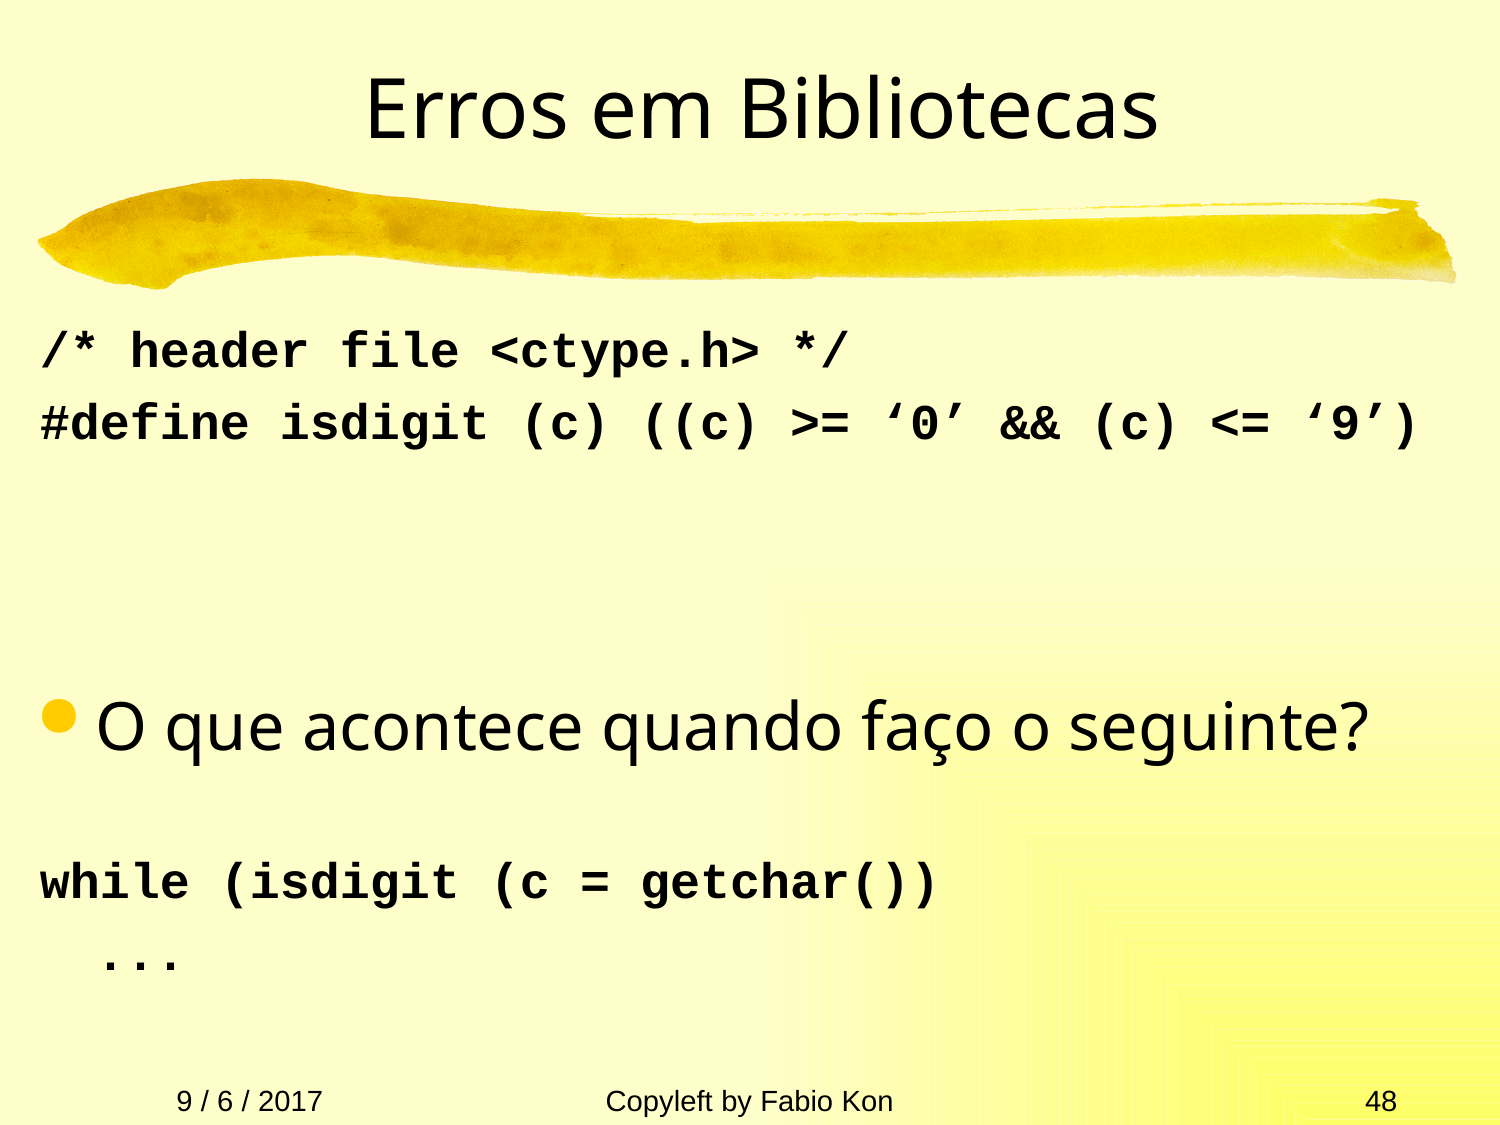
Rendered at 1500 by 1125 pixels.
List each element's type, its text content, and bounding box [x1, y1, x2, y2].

picture [24, 174, 1463, 297]
list /* header file <ctype.h> */ #define isdigit (c) ((c) >= ‘0’ && (c) <= ‘9’) O que acontece quando faço o seguinte? while (isdigit (c = getchar()) ... [24, 309, 1463, 994]
title Erros em Bibliotecas [125, 12, 1401, 163]
